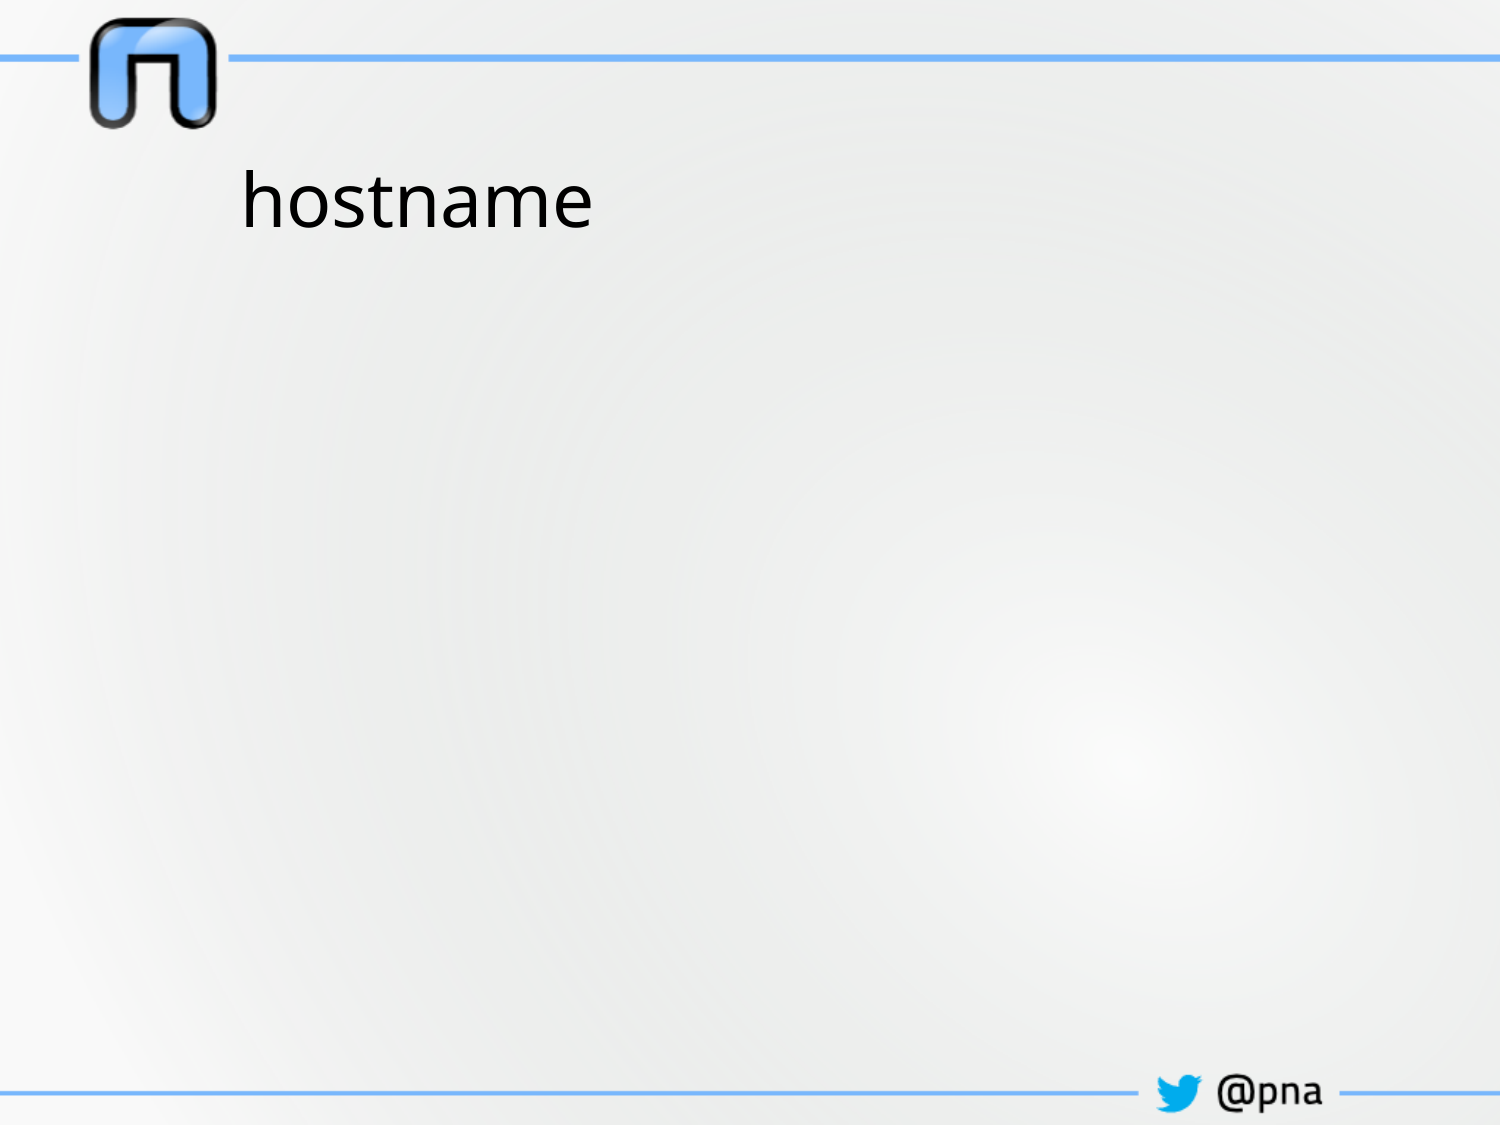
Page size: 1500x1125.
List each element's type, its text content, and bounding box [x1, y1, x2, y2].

picture [0, 0, 1500, 1125]
title hostname [225, 70, 1469, 258]
